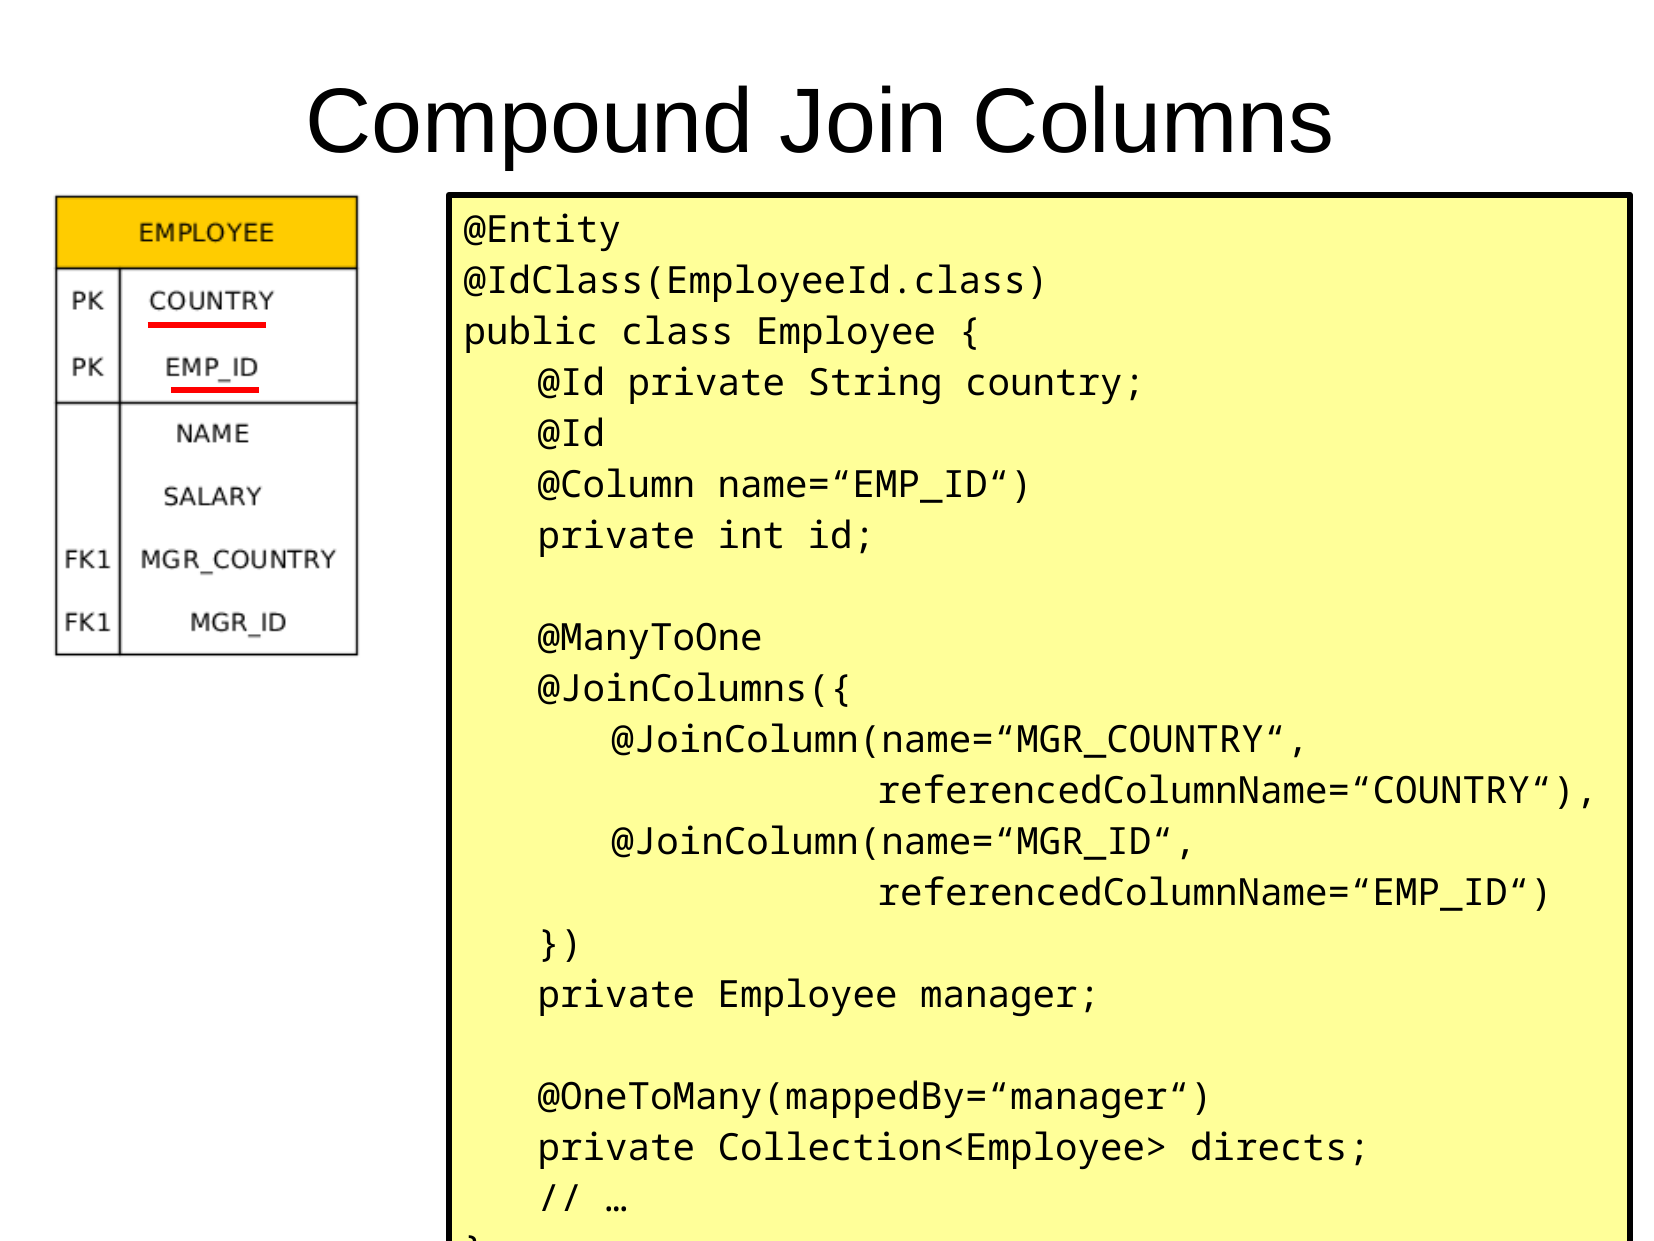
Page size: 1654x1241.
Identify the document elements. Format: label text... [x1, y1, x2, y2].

picture [38, 177, 383, 676]
title Compound Join Columns [76, 17, 1565, 225]
text_box @Entity @IdClass(EmployeeId.class) public class Employee { @Id private String country; @Id @Column name=“EMP_ID“) private int id; @ManyToOne @JoinColumns({ @JoinColumn(name=“MGR_COUNTRY“, referencedColumnName=“COUNTRY“), @JoinColumn(name=“MGR_ID“, referencedColumnName=“EMP_ID“) }) private Employee manager; @OneToMany(mappedBy=“manager“) private Collection<Employee> directs; // … } [448, 194, 1630, 1124]
